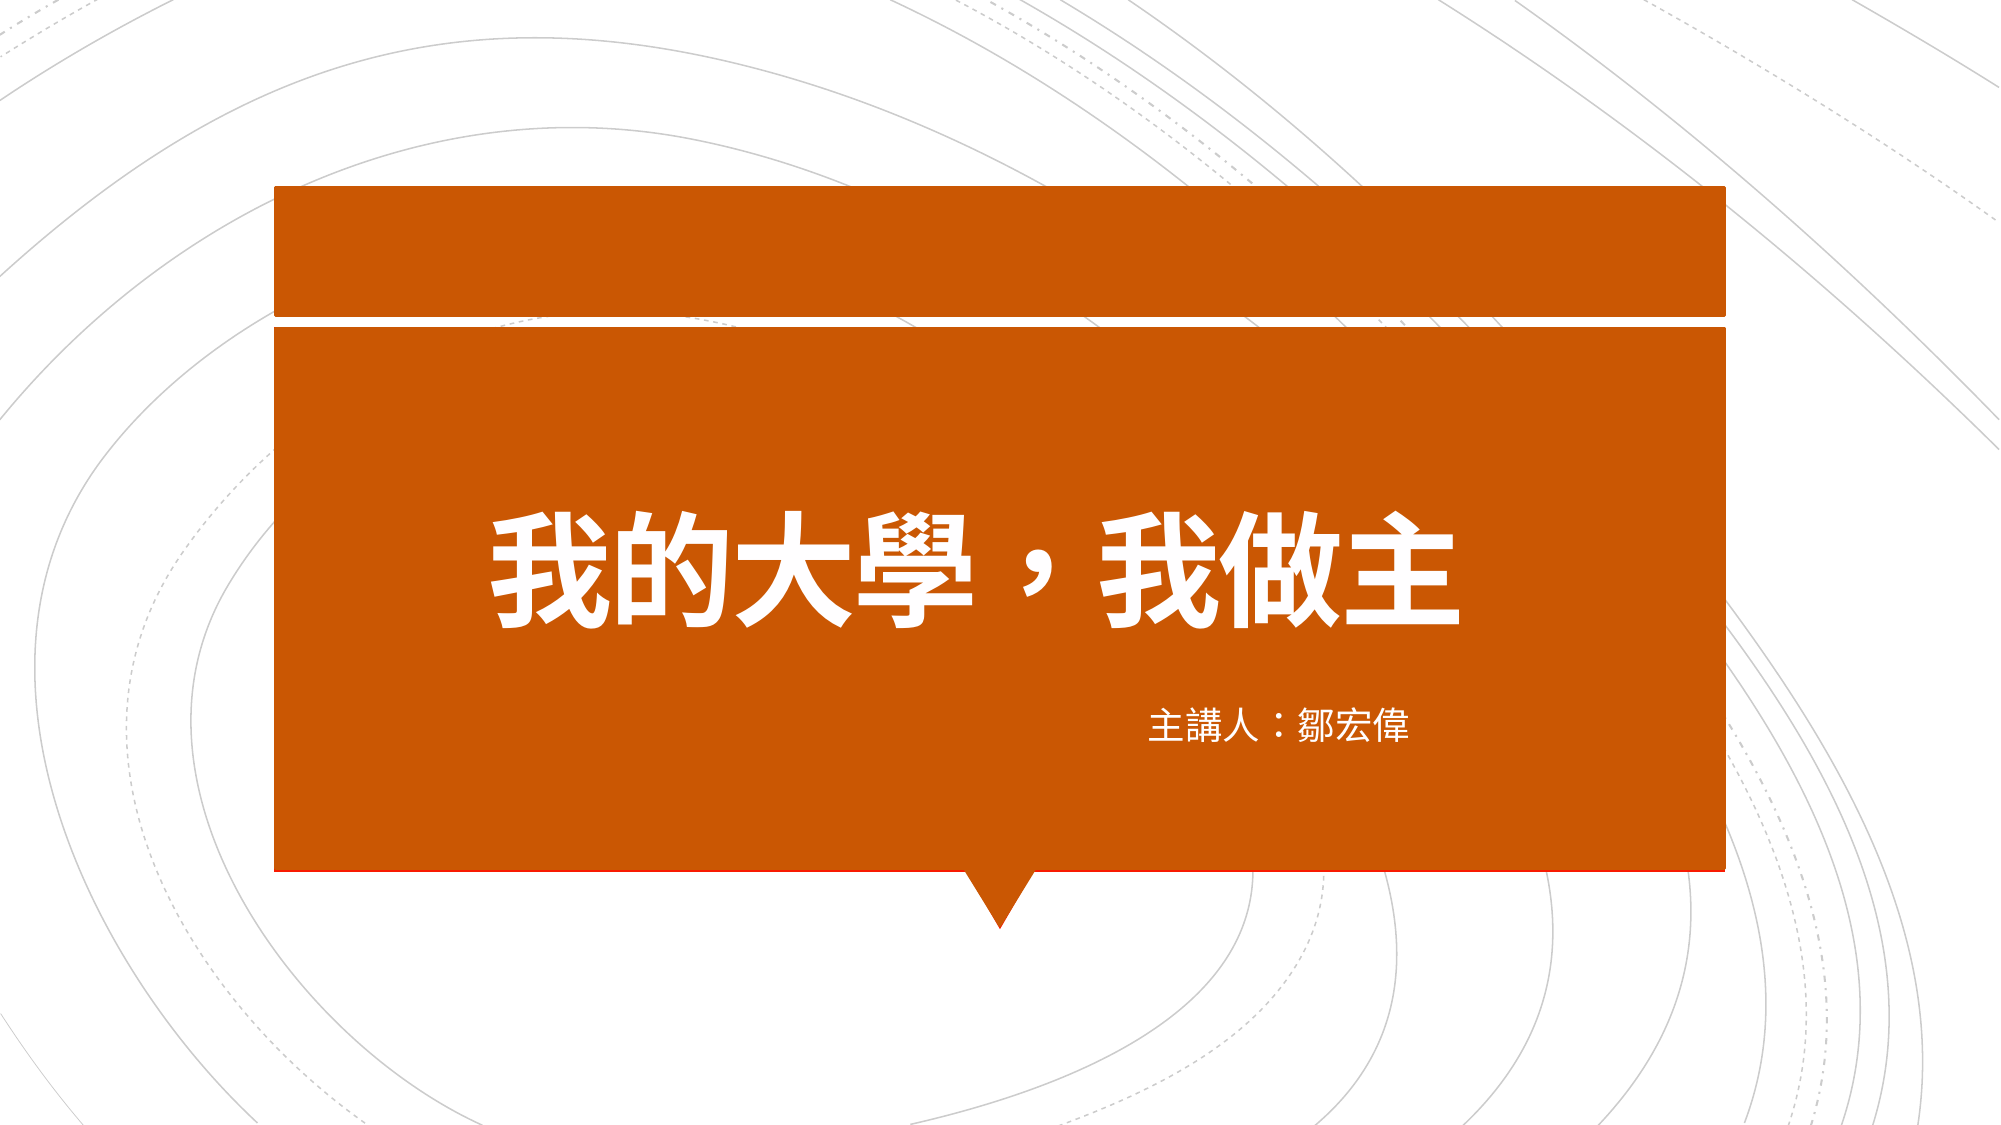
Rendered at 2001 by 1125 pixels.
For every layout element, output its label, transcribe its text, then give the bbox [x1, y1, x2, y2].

text_box [275, 188, 1724, 316]
subtitle 主講人：鄒宏偉 [1132, 692, 1442, 764]
text_box [275, 328, 1724, 926]
title 我的大學，我做主 [334, 420, 1619, 706]
